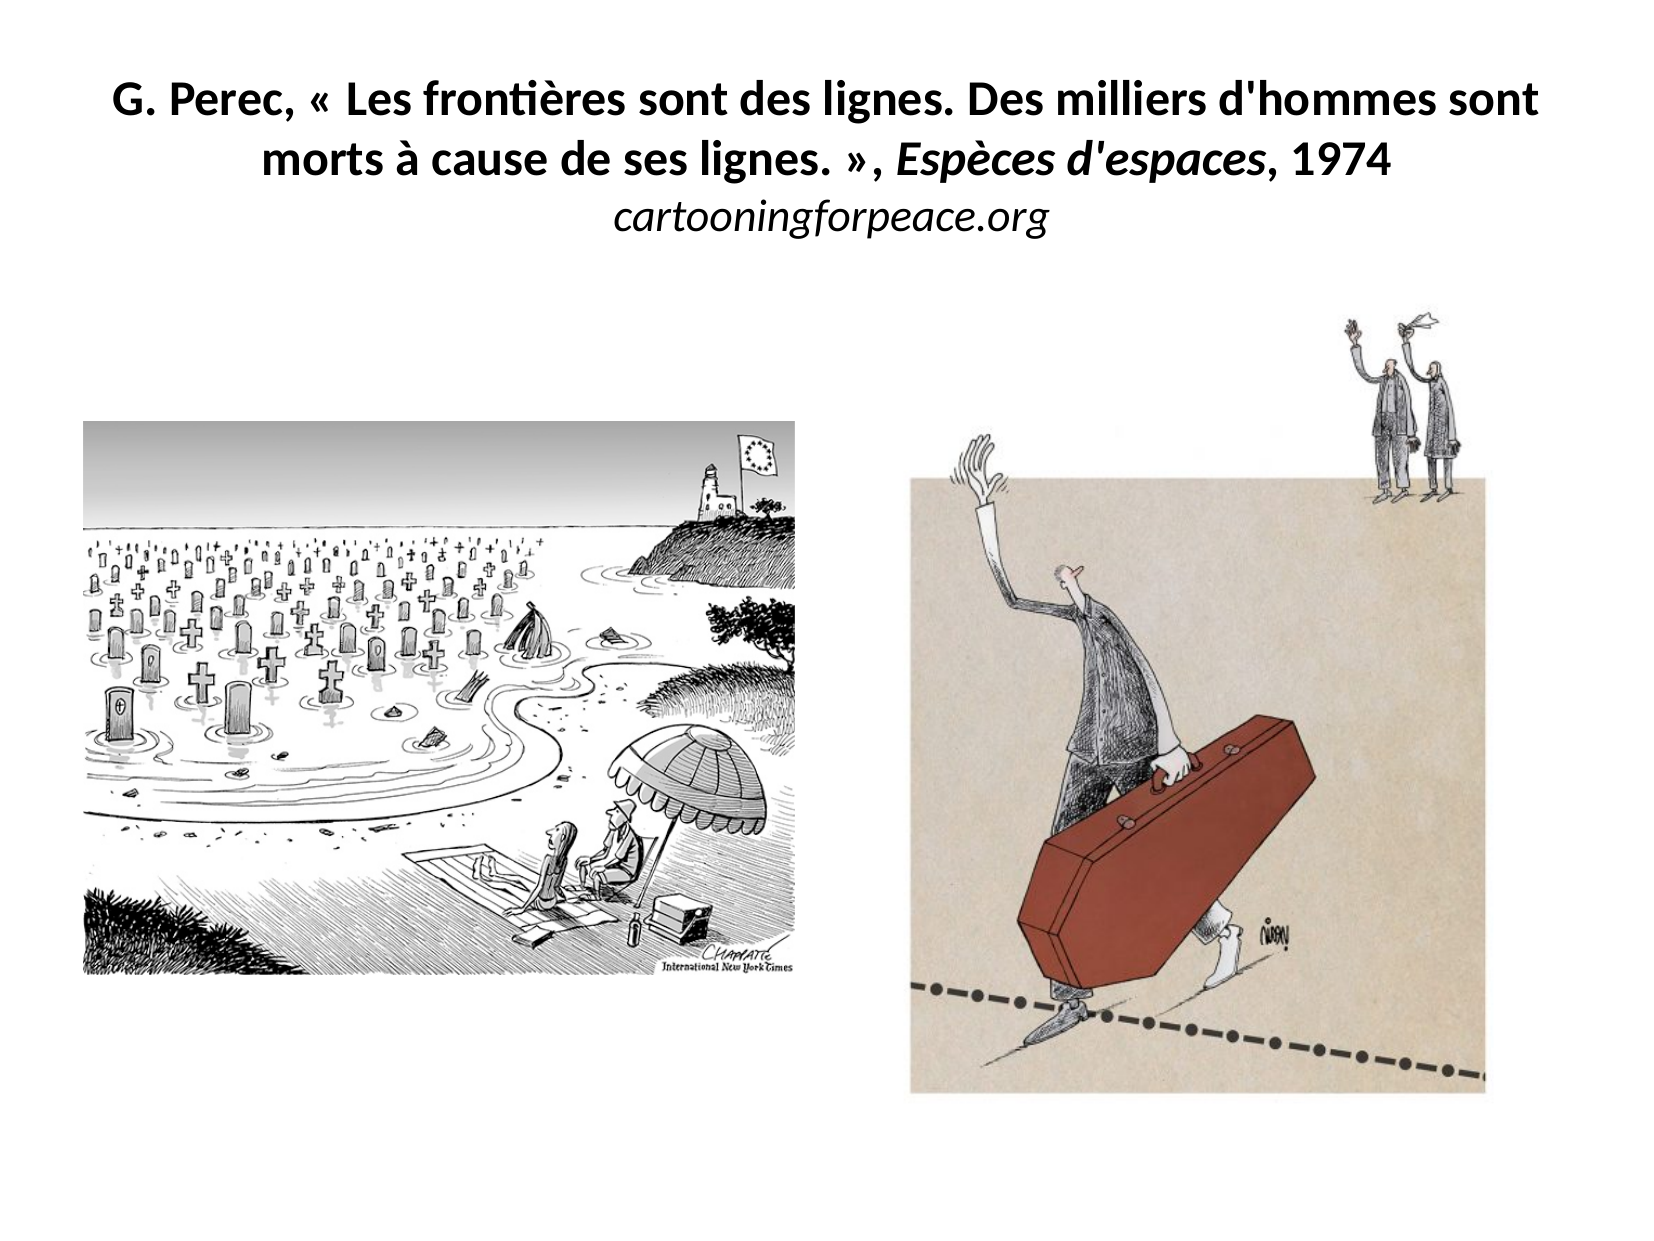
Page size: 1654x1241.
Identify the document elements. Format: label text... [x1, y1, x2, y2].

picture [882, 290, 1534, 1109]
picture [82, 421, 809, 978]
title G. Perec, « Les frontières sont des lignes. Des milliers d'hommes sont morts à cause de ses lignes. », Espèces d'espaces, 1974 cartooningforpeace.org [82, 49, 1571, 257]
